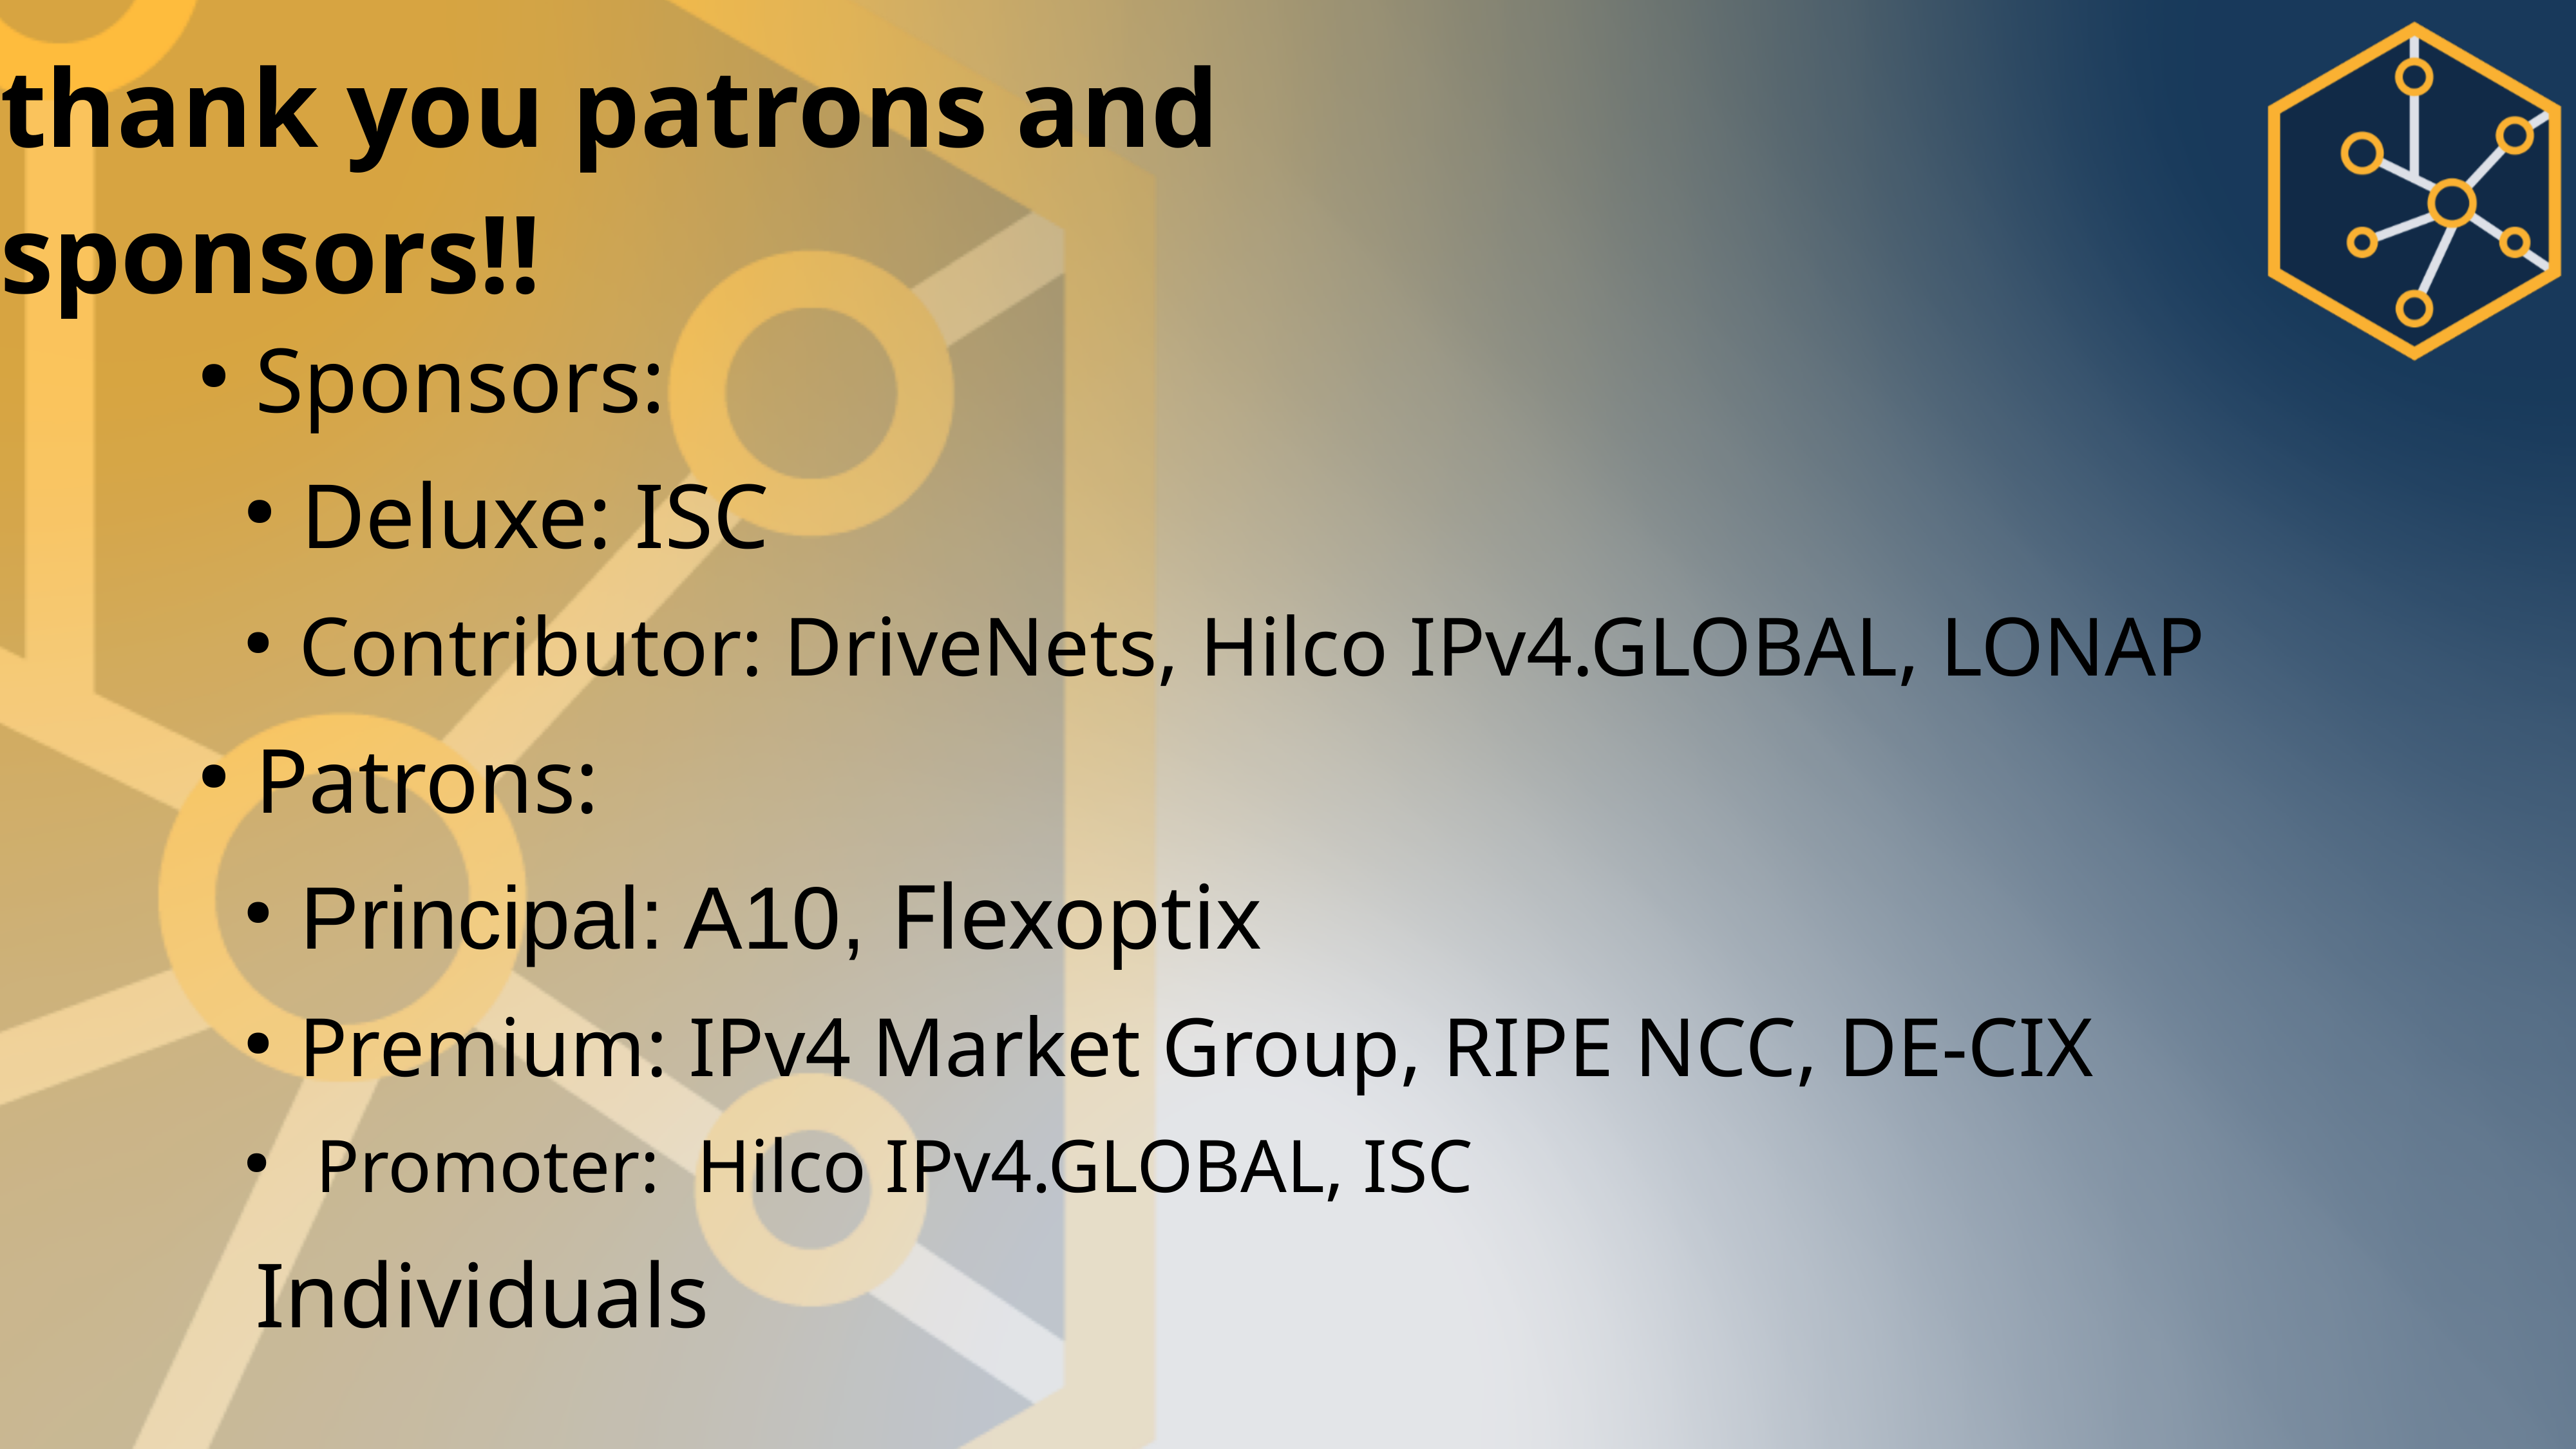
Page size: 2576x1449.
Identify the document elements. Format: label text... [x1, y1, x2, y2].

picture [0, 0, 2576, 1449]
title thank you patrons and sponsors!! [0, 43, 1604, 314]
list Sponsors: Deluxe: ISC Contributor: DriveNets, Hilco IPv4.GLOBAL, LONAP Patrons: Principal: A10, Flexoptix Premium: IPv4 Market Group, RIPE NCC, DE-CIX Promoter: Hilco IPv4.GLOBAL, ISC Individuals [186, 317, 2389, 1170]
